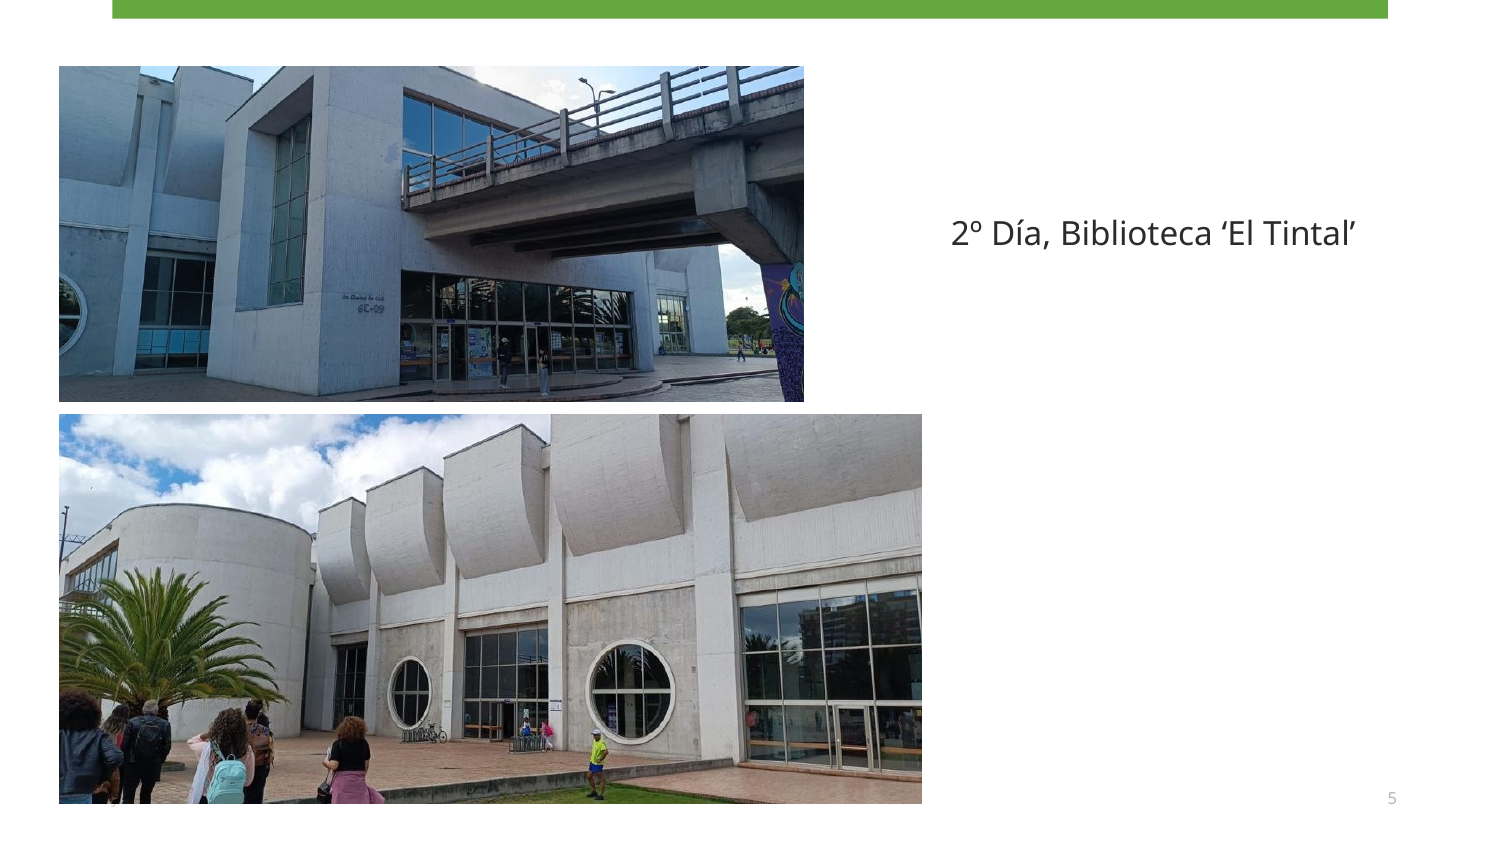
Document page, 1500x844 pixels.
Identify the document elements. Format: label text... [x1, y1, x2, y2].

picture [59, 414, 922, 804]
text_box [112, 0, 1388, 19]
text_box 2º Día, Biblioteca ‘El Tintal’ [950, 212, 1500, 312]
picture [59, 66, 804, 402]
slide_number <número> [1387, 787, 1478, 844]
